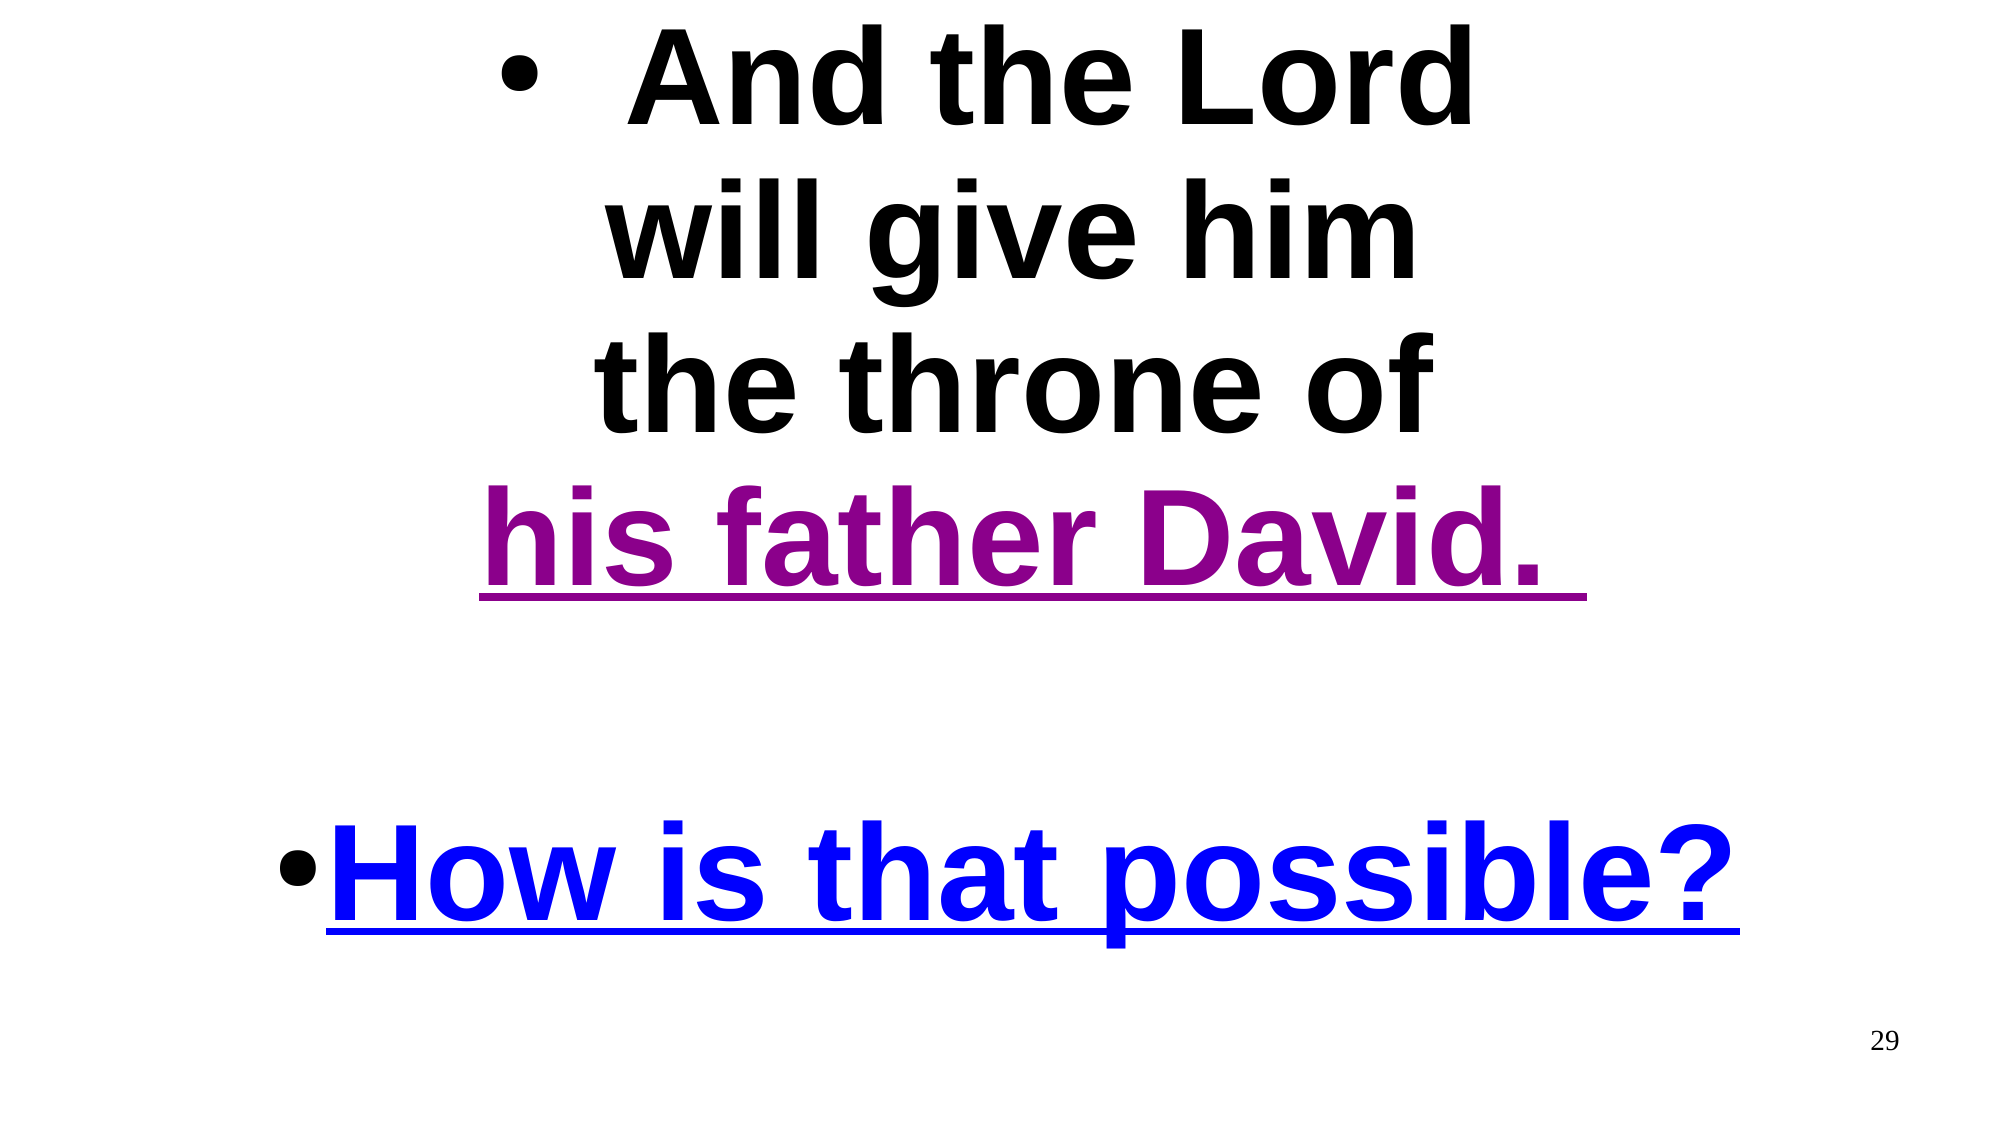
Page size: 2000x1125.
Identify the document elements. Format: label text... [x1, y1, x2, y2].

list And the Lord will give him the throne of his father David. How is that possible? [0, 0, 1996, 1123]
